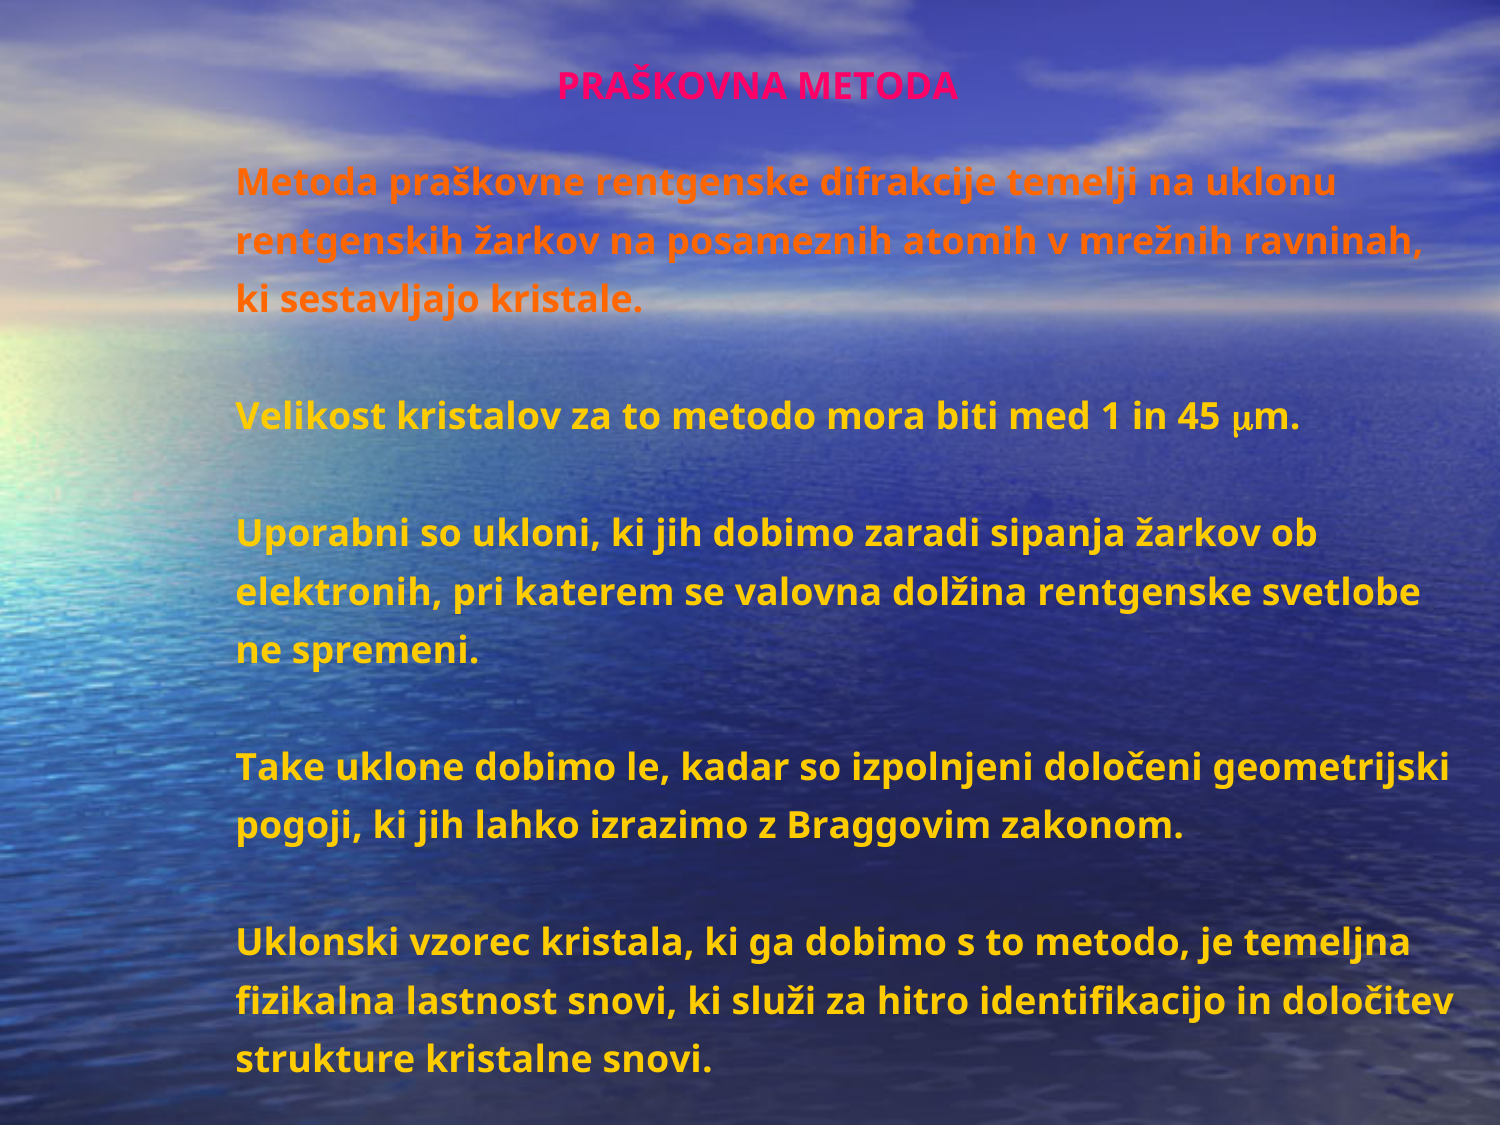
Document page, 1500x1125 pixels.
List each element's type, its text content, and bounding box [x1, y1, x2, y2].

text_box Metoda praškovne rentgenske difrakcije temelji na uklonu rentgenskih žarkov na posameznih atomih v mrežnih ravninah, ki sestavljajo kristale. Velikost kristalov za to metodo mora biti med 1 in 45 m. Uporabni so ukloni, ki jih dobimo zaradi sipanja žarkov ob elektronih, pri katerem se valovna dolžina rentgenske svetlobe ne spremeni. Take uklone dobimo le, kadar so izpolnjeni določeni geometrijski pogoji, ki jih lahko izrazimo z Braggovim zakonom. Uklonski vzorec kristala, ki ga dobimo s to metodo, je temeljna fizikalna lastnost snovi, ki služi za hitro identifikacijo in določitev strukture kristalne snovi. [220, 137, 1471, 1089]
text_box PRAŠKOVNA METODA [541, 54, 974, 116]
picture [0, 0, 1500, 1125]
